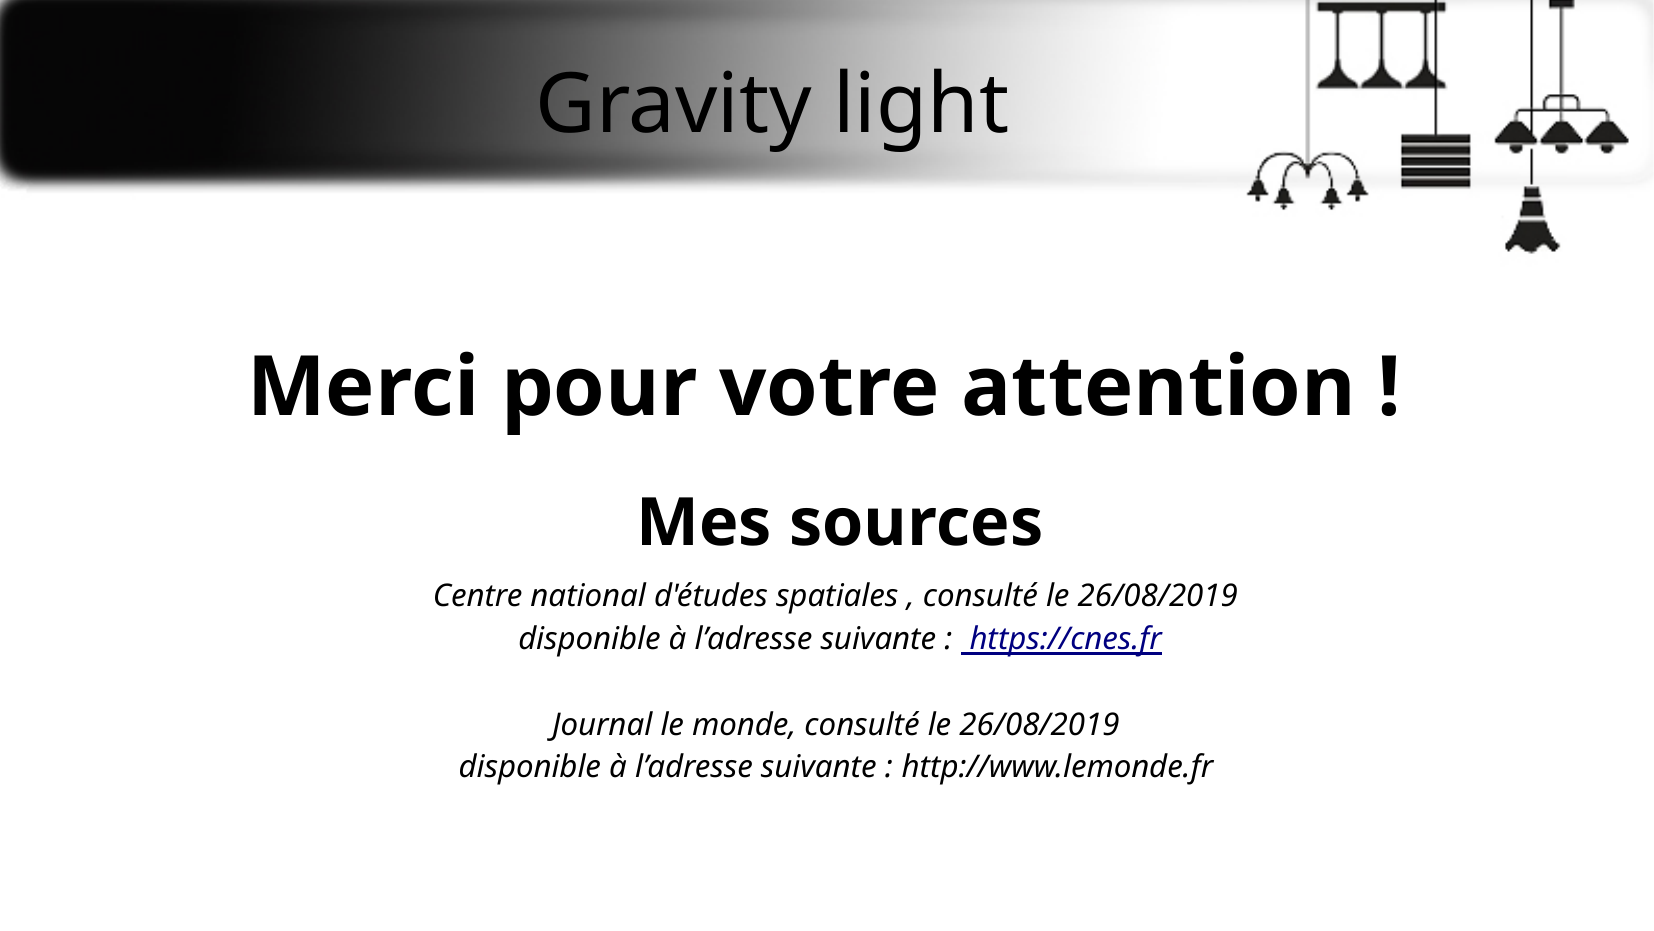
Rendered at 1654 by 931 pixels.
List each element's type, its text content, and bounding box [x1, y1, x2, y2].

text_box Gravity light [195, 35, 1351, 166]
title Merci pour votre attention ! [30, 324, 1621, 442]
picture [0, 0, 1654, 931]
title Mes sources [405, 441, 1276, 597]
text_box Centre national d'études spatiales , consulté le 26/08/2019 disponible à l’adresse suivante : https://cnes.fr Journal le monde, consulté le 26/08/2019 disponible à l’adresse suivante : http://www.lemonde.fr [3, 565, 1654, 799]
